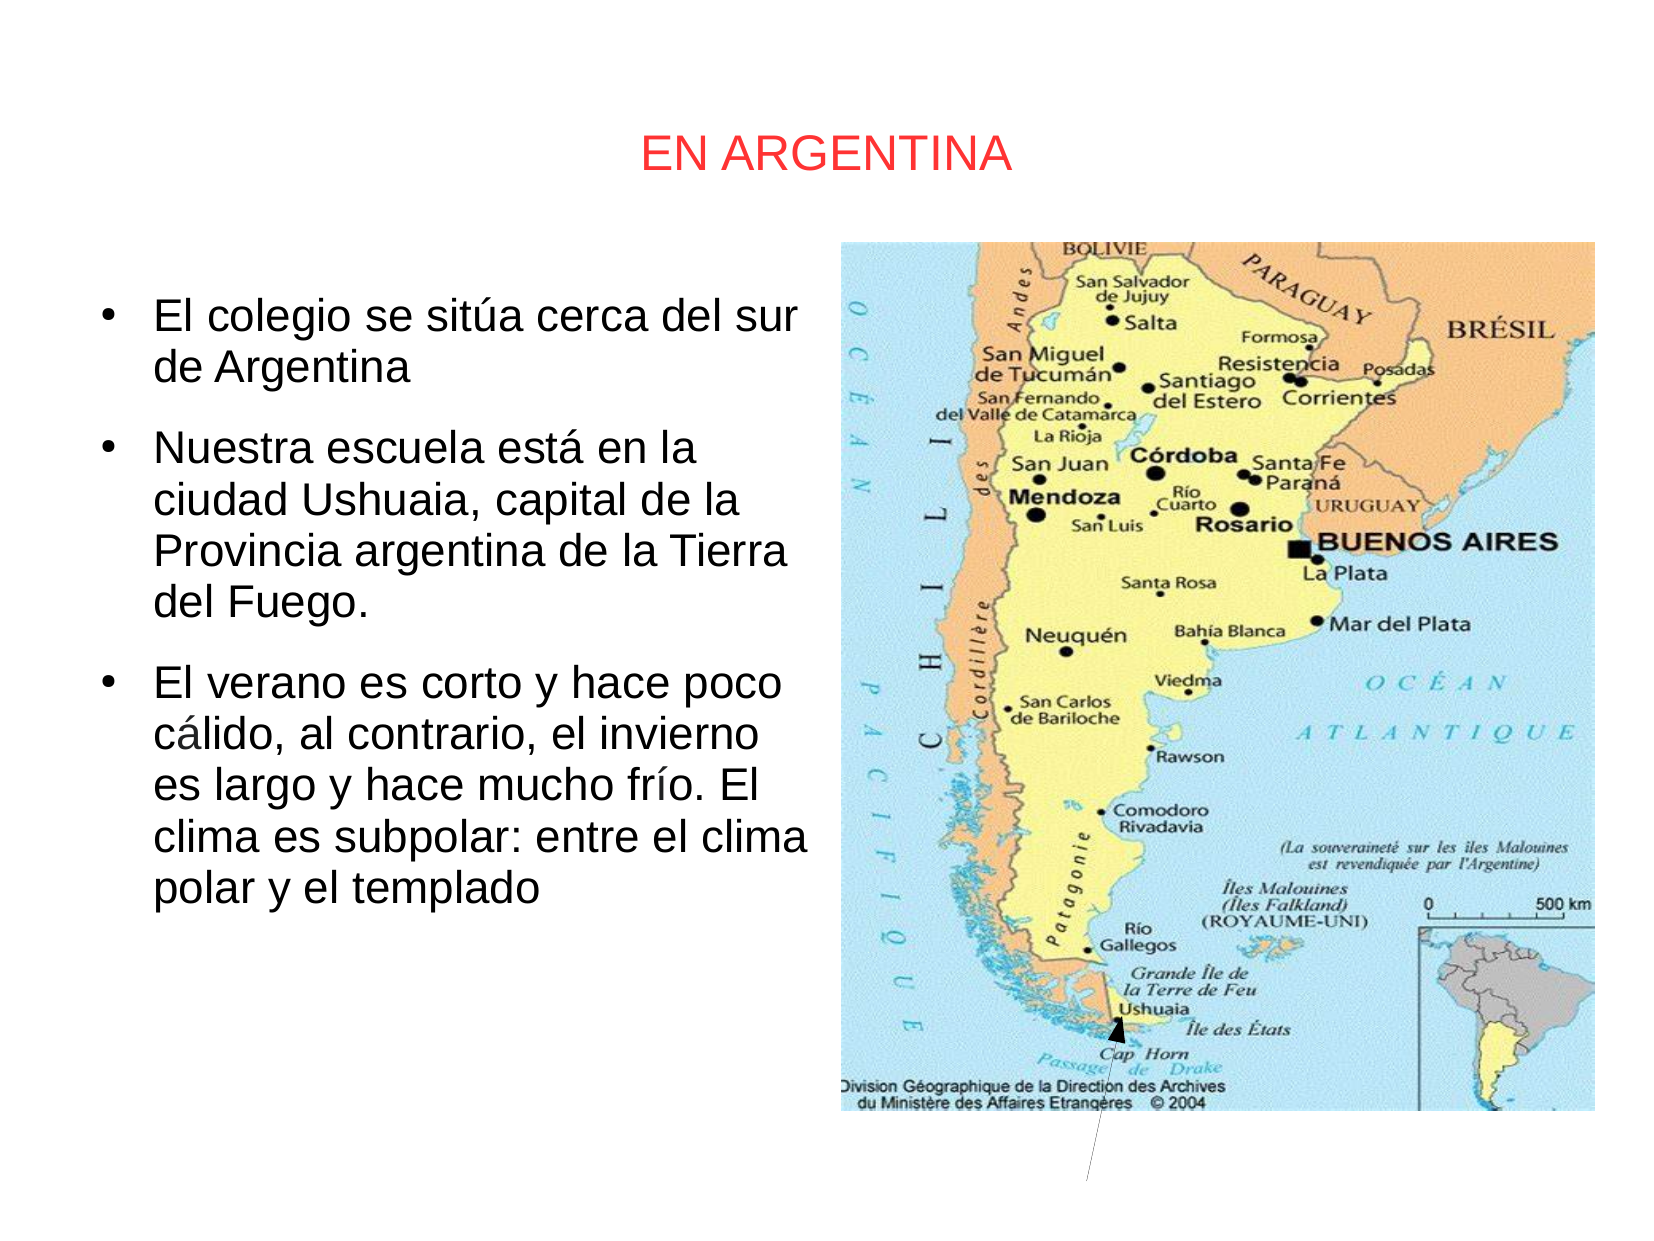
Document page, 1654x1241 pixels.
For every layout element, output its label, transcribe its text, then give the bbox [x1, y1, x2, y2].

list El colegio se sitúa cerca del sur de Argentina Nuestra escuela está en la ciudad Ushuaia, capital de la Provincia argentina de la Tierra del Fuego. El verano es corto y hace poco cálido, al contrario, el invierno es largo y hace mucho frío. El clima es subpolar: entre el clima polar y el templado [82, 290, 815, 1160]
picture [841, 242, 1595, 1111]
title EN ARGENTINA [82, 49, 1571, 257]
